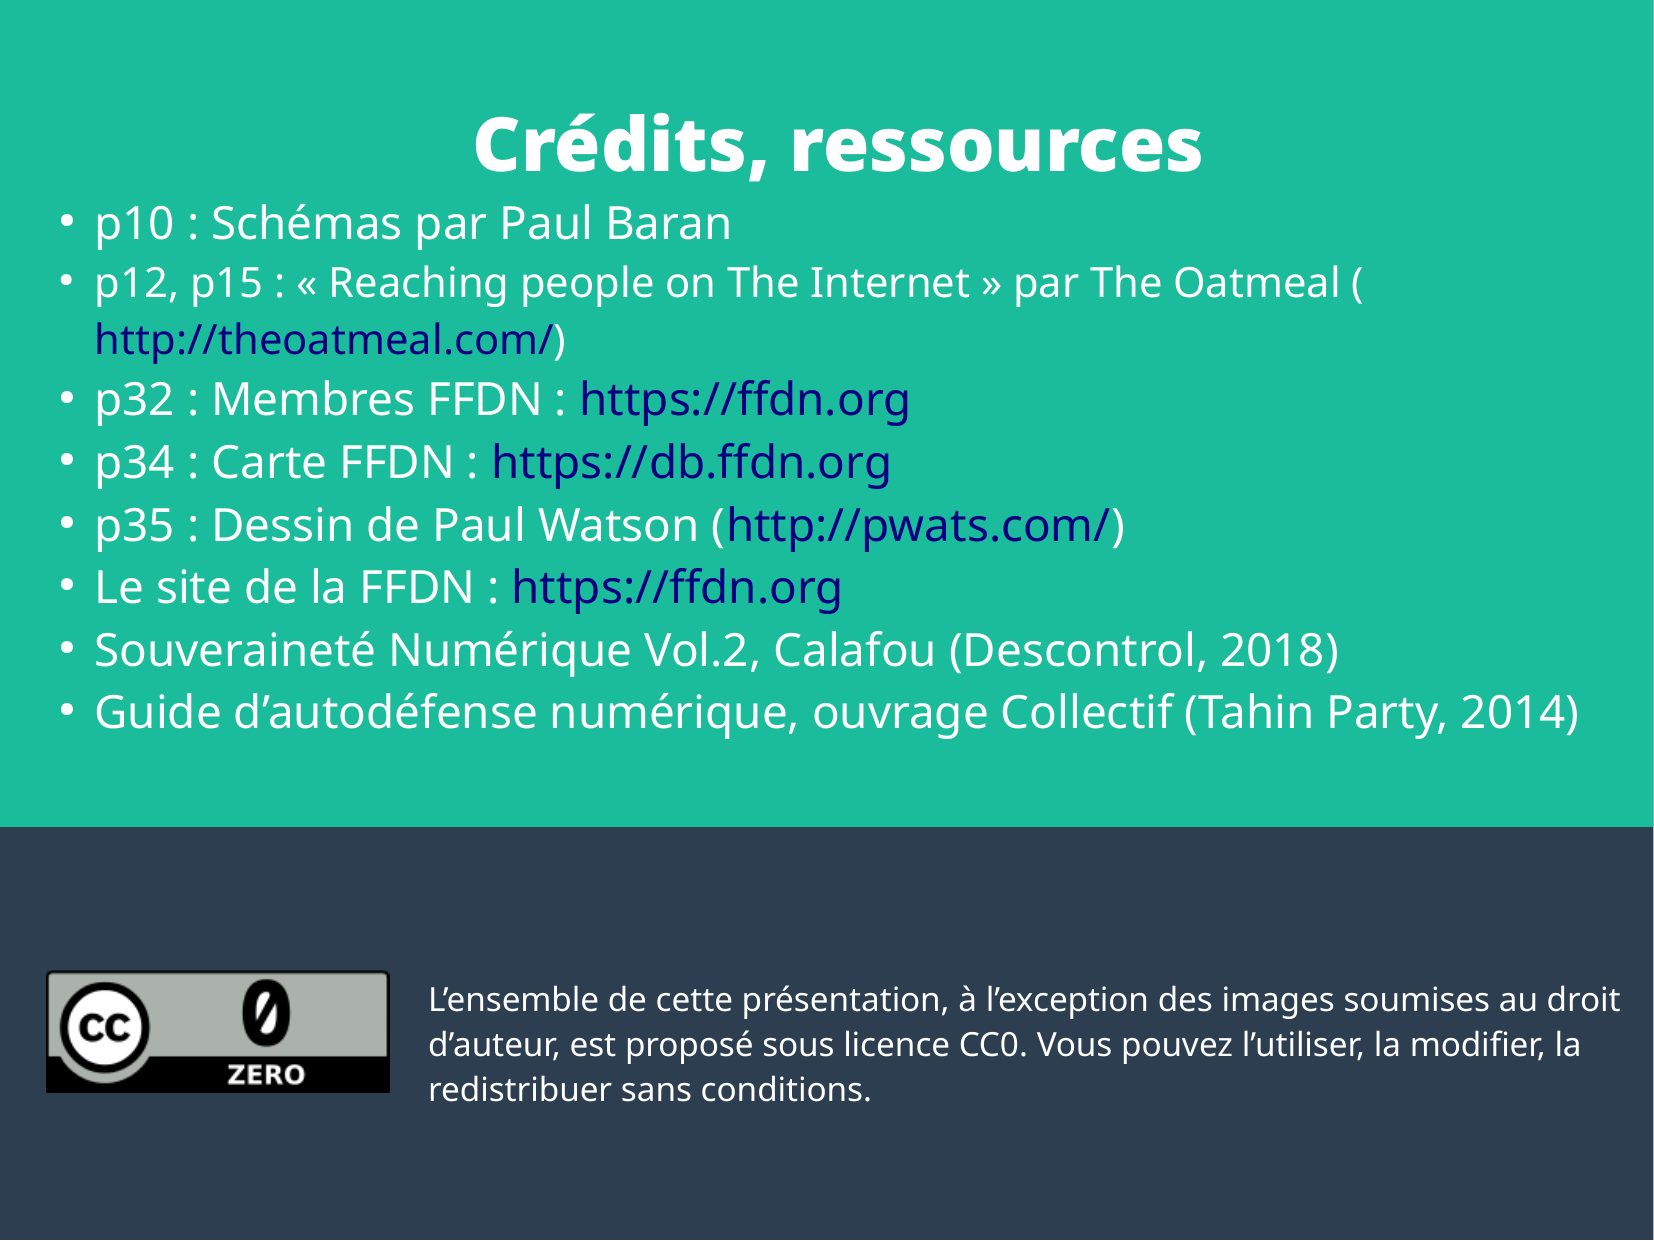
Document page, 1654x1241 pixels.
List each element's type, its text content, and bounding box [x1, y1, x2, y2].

picture [46, 970, 390, 1093]
text_box L’ensemble de cette présentation, à l’exception des images soumises au droit d’auteur, est proposé sous licence CC0. Vous pouvez l’utiliser, la modifier, la redistribuer sans conditions. [413, 968, 1642, 1138]
subtitle p10 : Schémas par Paul Baran p12, p15 : « Reaching people on The Internet » par The Oatmeal (http://theoatmeal.com/) p32 : Membres FFDN : https://ffdn.org p34 : Carte FFDN : https://db.ffdn.org p35 : Dessin de Paul Watson (http://pwats.com/) Le site de la FFDN : https://ffdn.org Souveraineté Numérique Vol.2, Calafou (Descontrol, 2018) Guide d’autodéfense numérique, ouvrage Collectif (Tahin Party, 2014) [59, 117, 1595, 815]
title Crédits, ressources [70, 0, 1607, 249]
